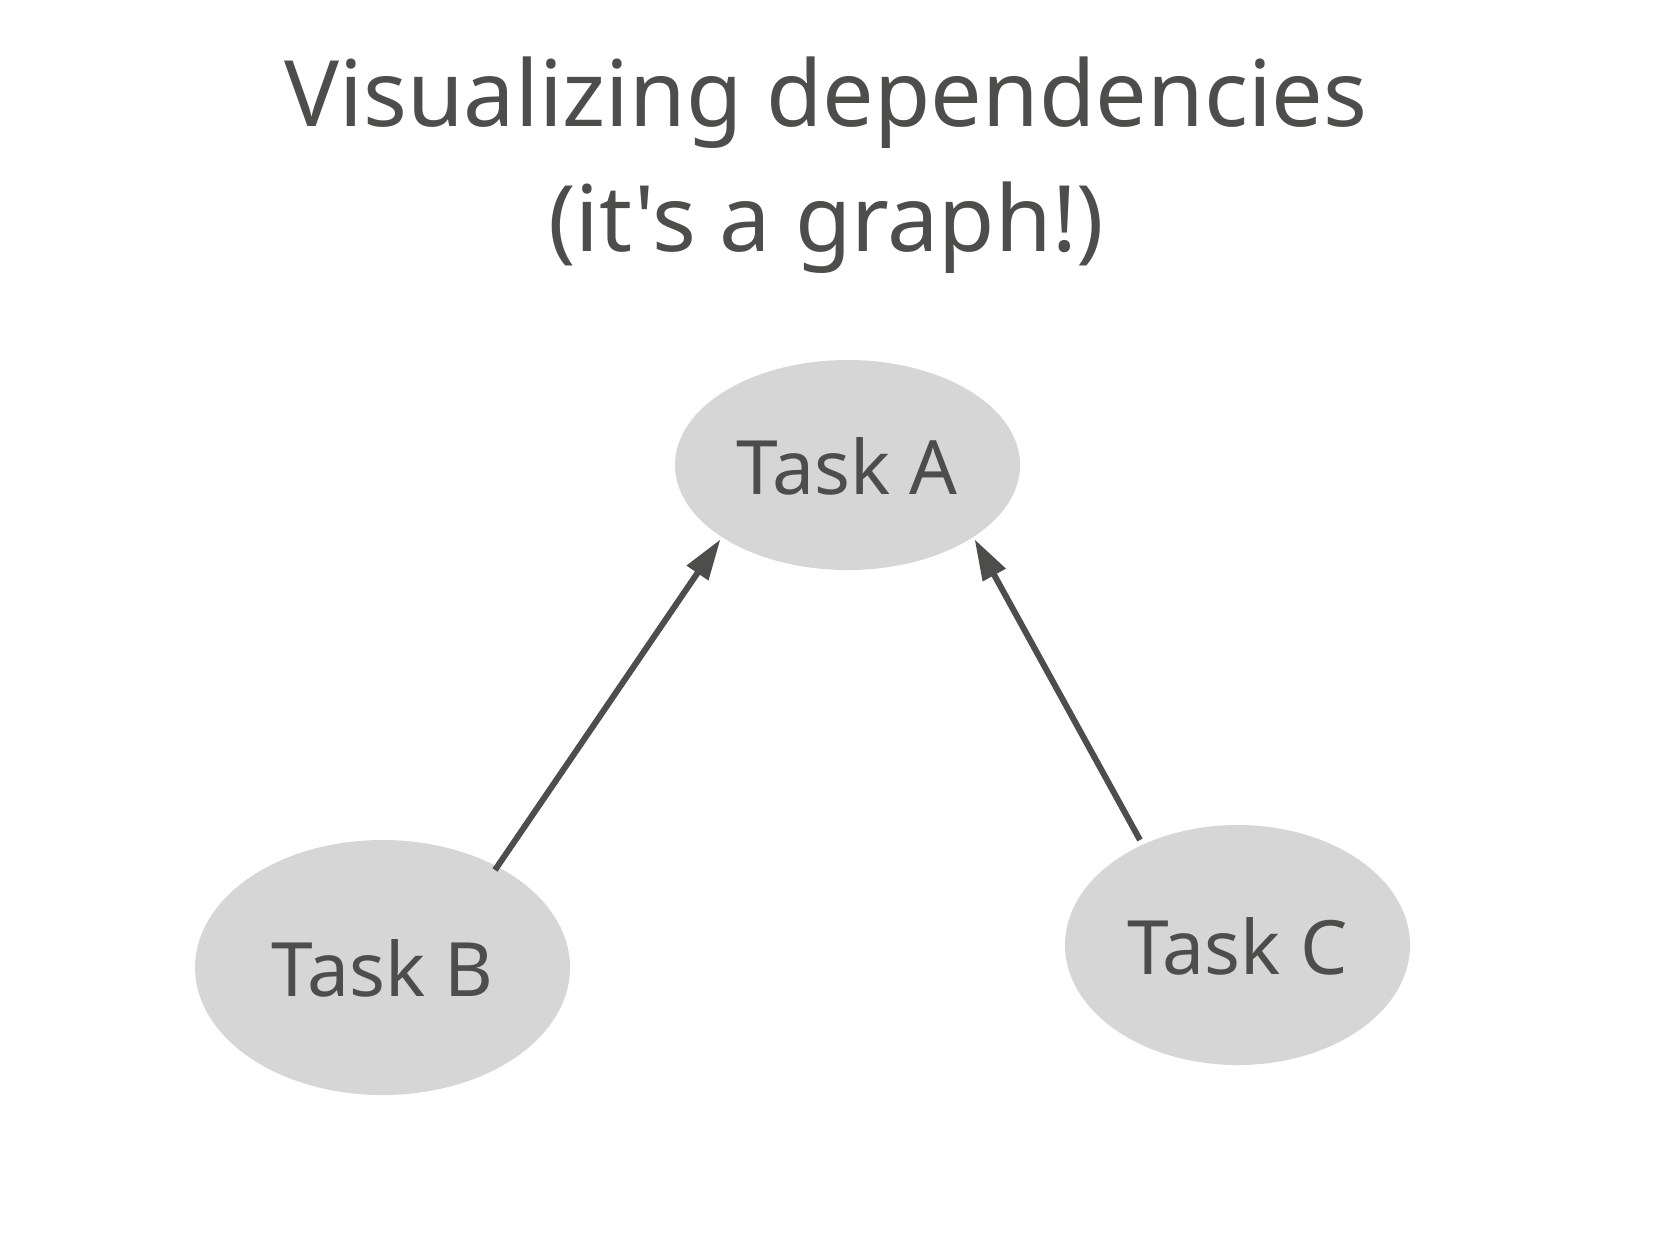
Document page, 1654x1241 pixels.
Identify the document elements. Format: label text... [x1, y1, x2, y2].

text_box Task B [195, 840, 571, 1096]
title Visualizing dependencies (it's a graph!) [82, 30, 1571, 276]
text_box Task C [1065, 825, 1411, 1066]
text_box Task A [675, 360, 1021, 571]
